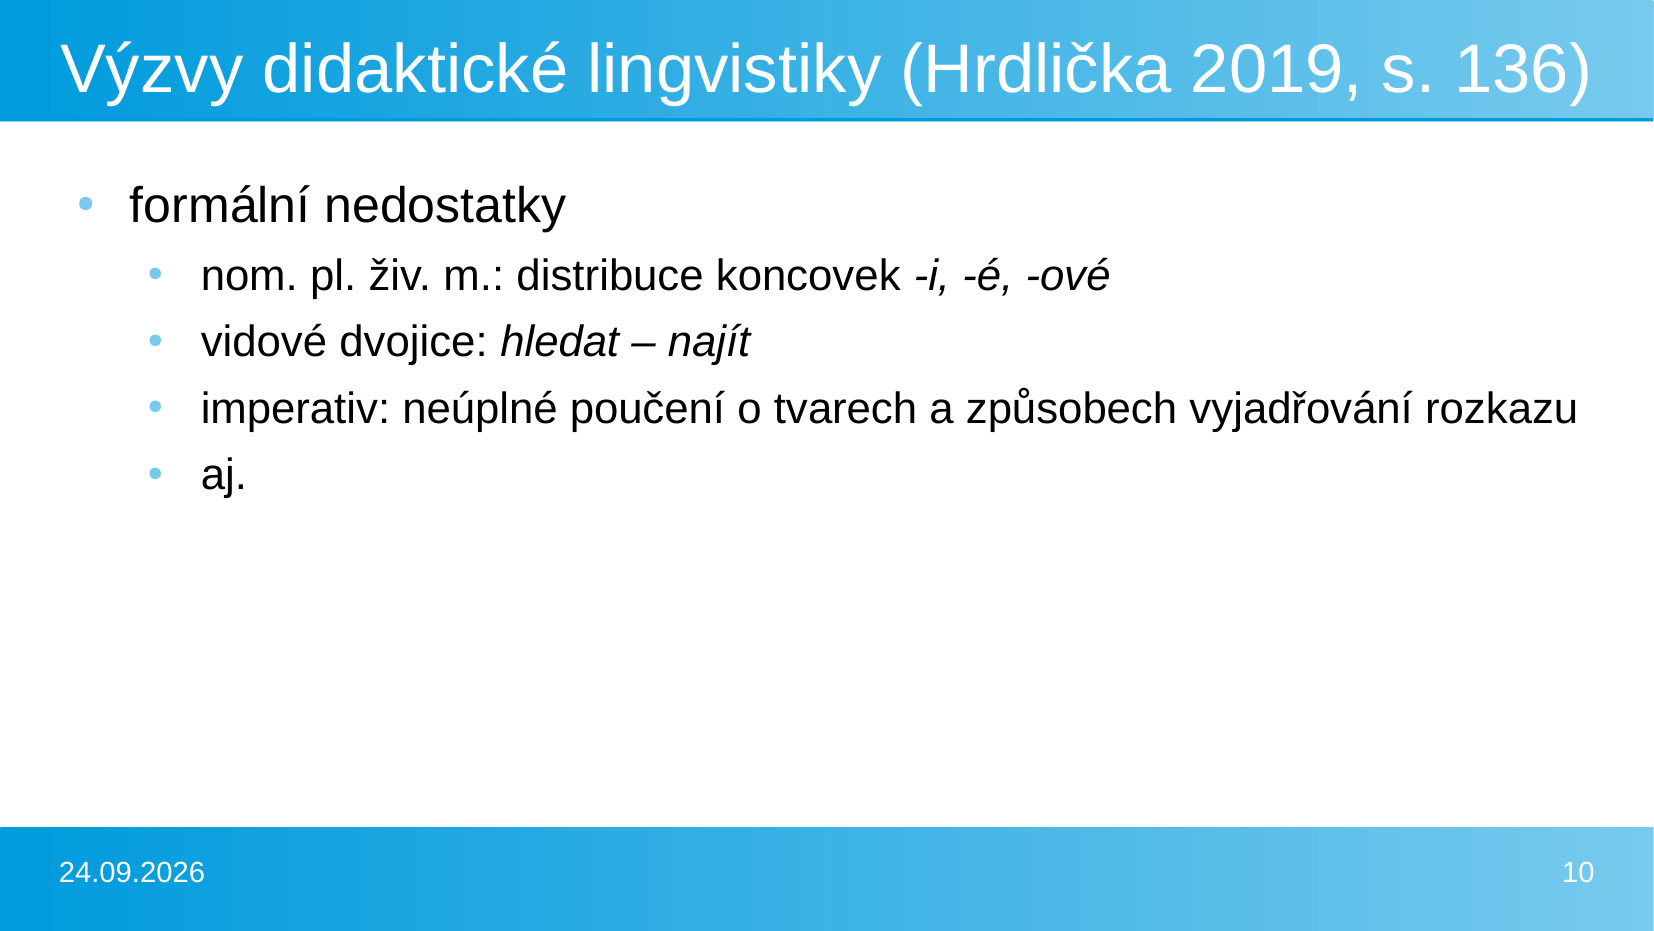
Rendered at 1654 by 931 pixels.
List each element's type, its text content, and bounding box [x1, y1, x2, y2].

list formální nedostatky nom. pl. živ. m.: distribuce koncovek -i, -é, -ové vidové dvojice: hledat – najít imperativ: neúplné poučení o tvarech a způsobech vyjadřování rozkazu aj. [59, 177, 1595, 768]
title Výzvy didaktické lingvistiky (Hrdlička 2019, s. 136) [59, 29, 1595, 108]
